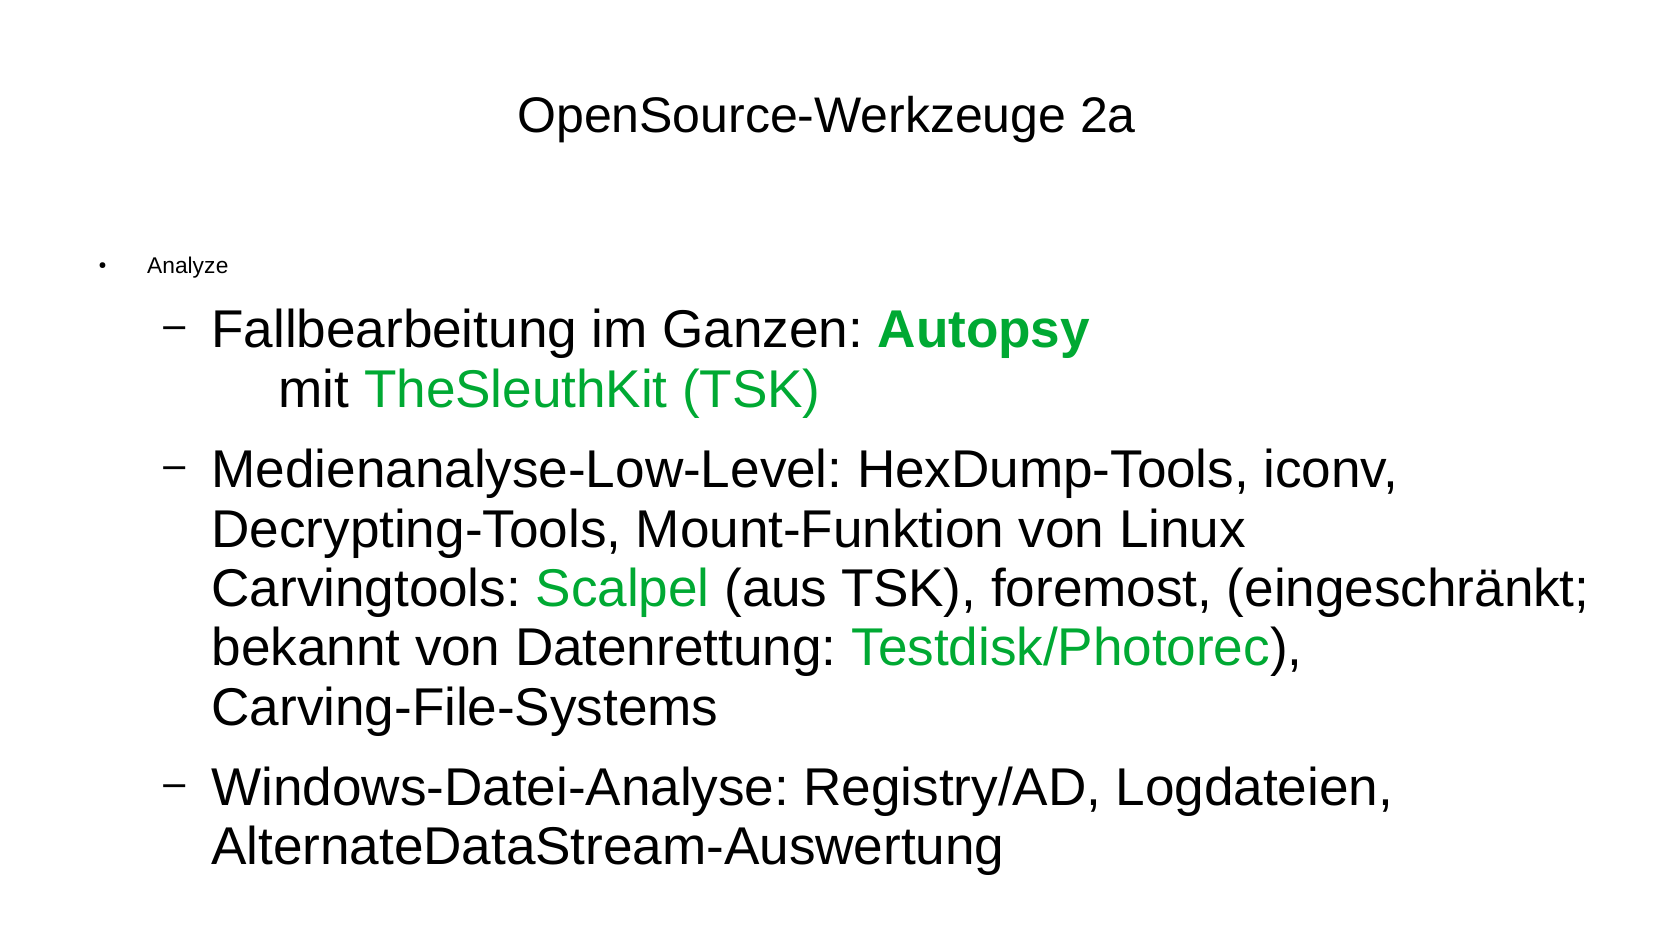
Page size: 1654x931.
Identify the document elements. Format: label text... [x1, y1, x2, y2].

title OpenSource-Werkzeuge 2a [82, 37, 1571, 193]
list Analyze Fallbearbeitung im Ganzen: Autopsy mit TheSleuthKit (TSK) Medienanalyse-Low-Level: HexDump-Tools, iconv, Decrypting-Tools, Mount-Funktion von Linux Carvingtools: Scalpel (aus TSK), foremost, (eingeschränkt; bekannt von Datenrettung: Testdisk/Photorec), Carving-File-Systems Windows-Datei-Analyse: Registry/AD, Logdateien, AlternateDataStream-Auswertung [82, 217, 1595, 886]
